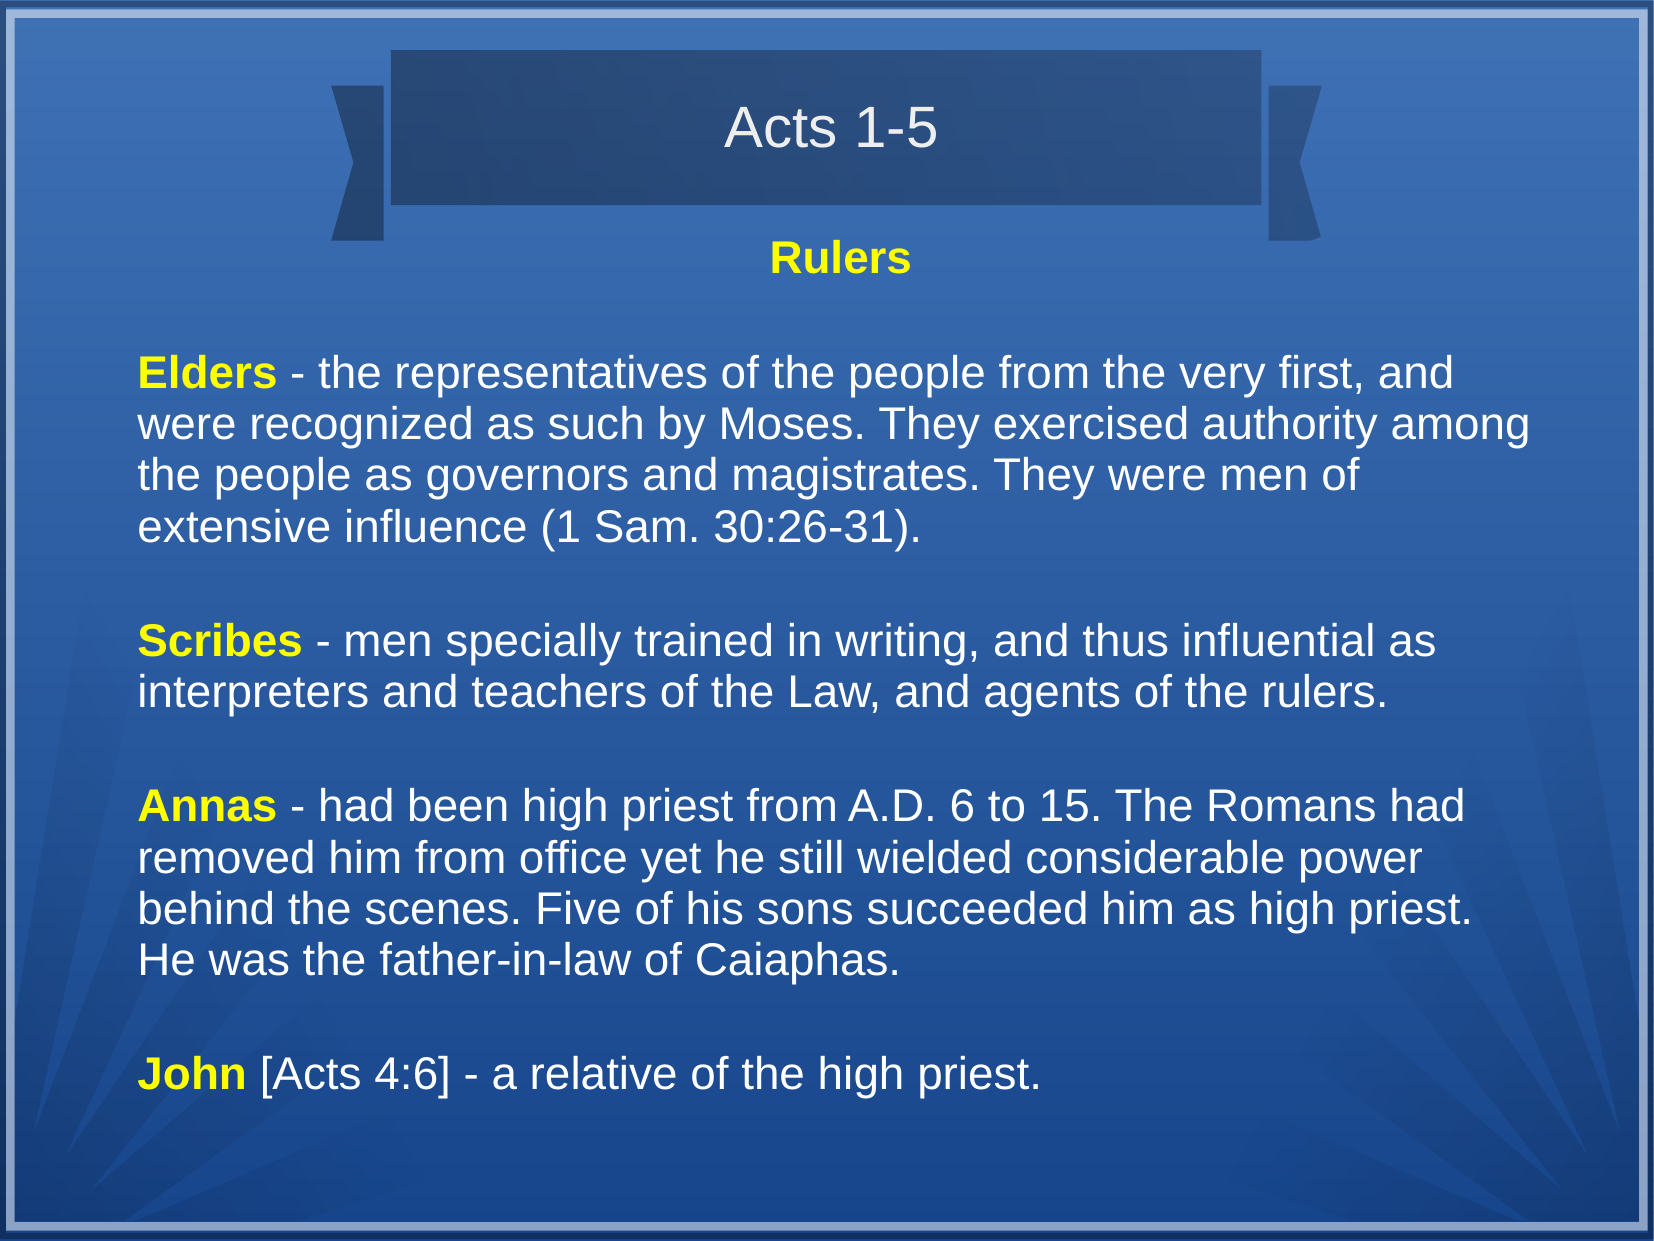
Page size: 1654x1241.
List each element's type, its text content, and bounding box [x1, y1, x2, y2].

text_box Acts 1-5 [576, 73, 1087, 182]
text_box Rulers Elders - the representatives of the people from the very first, and were recognized as such by Moses. They exercised authority among the people as governors and magistrates. They were men of extensive influence (1 Sam. 30:26-31). Scribes - men specially trained in writing, and thus influential as interpreters and teachers of the Law, and agents of the rulers. Annas - had been high priest from A.D. 6 to 15. The Romans had removed him from office yet he still wielded considerable power behind the scenes. Five of his sons succeeded him as high priest. He was the father-in-law of Caiaphas. John [Acts 4:6] - a relative of the high priest. [122, 225, 1560, 1241]
